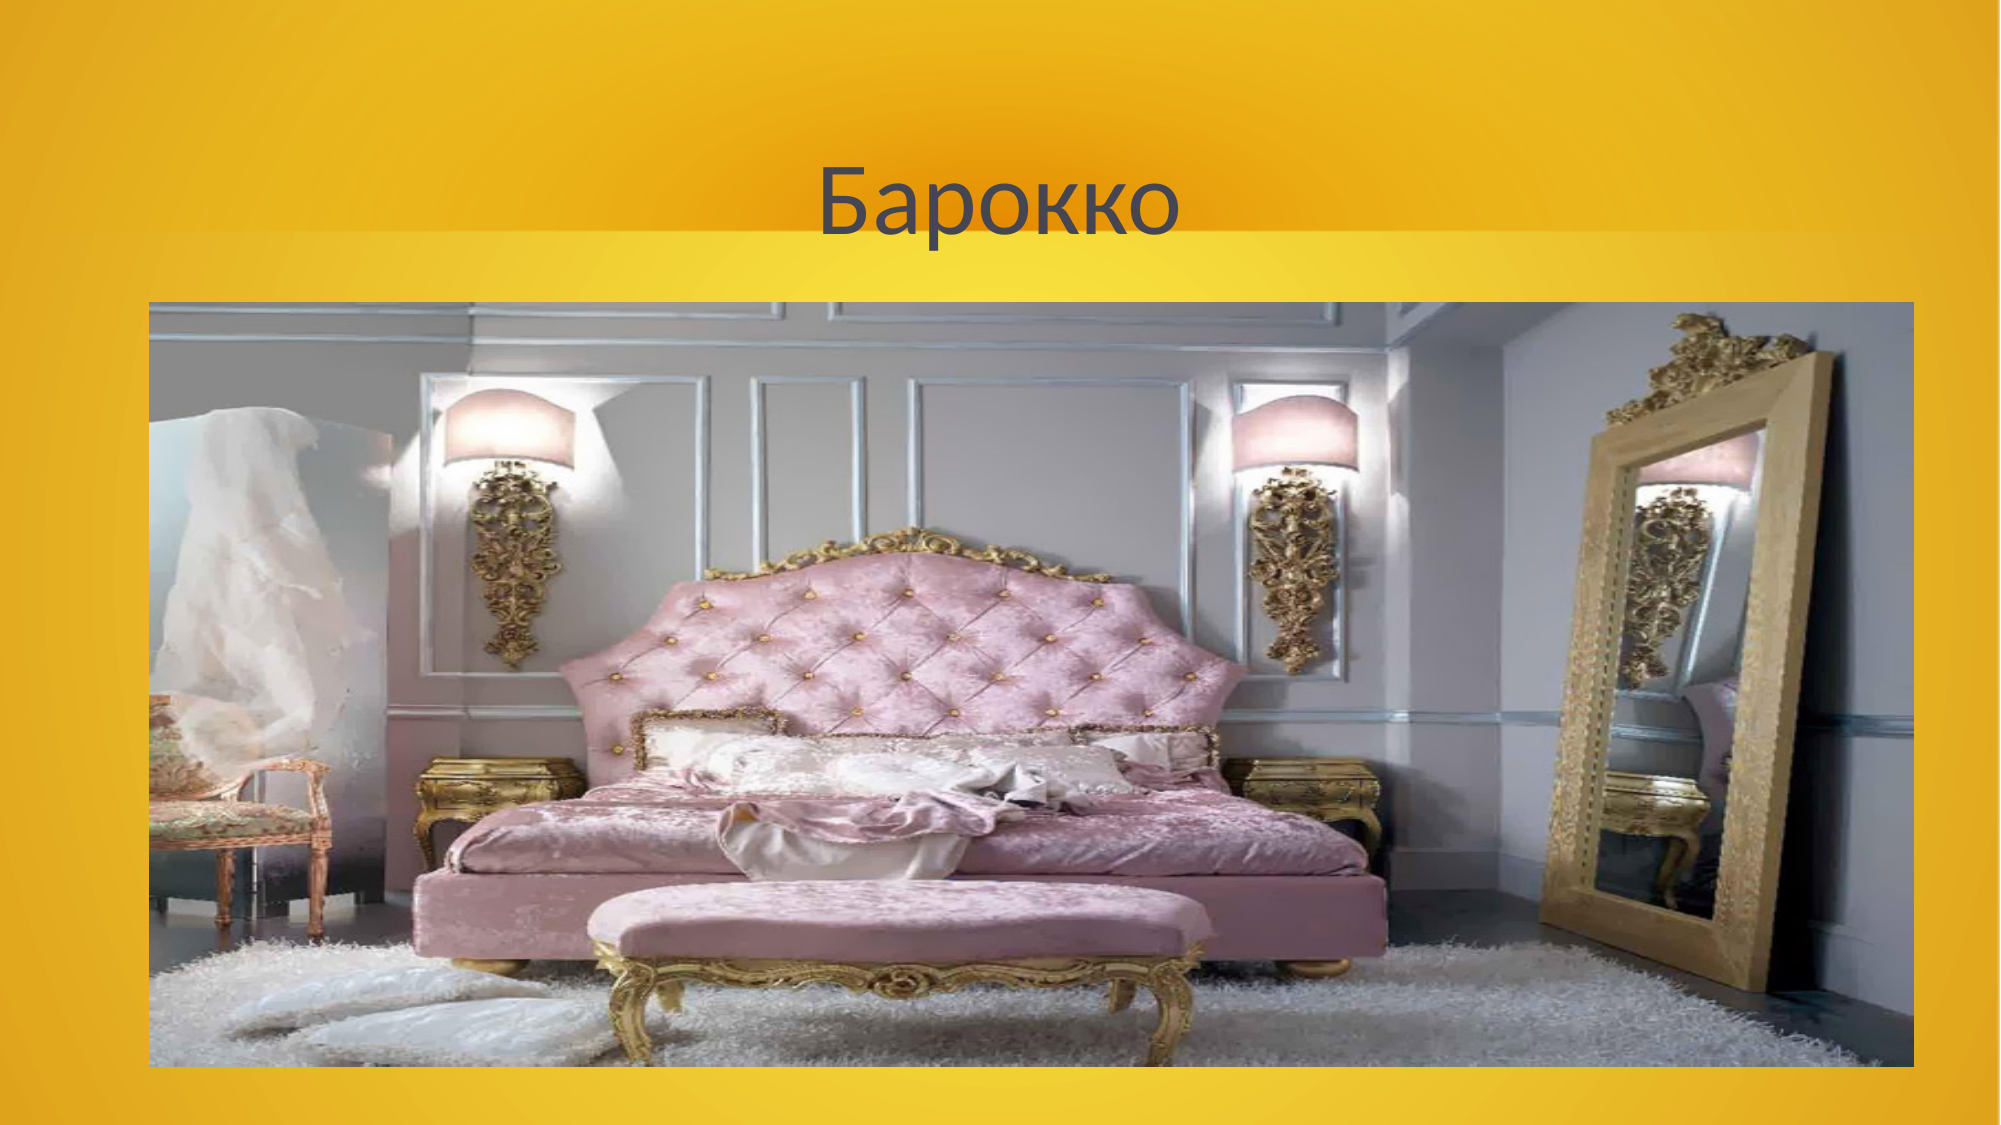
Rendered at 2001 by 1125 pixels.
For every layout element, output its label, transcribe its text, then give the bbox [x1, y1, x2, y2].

text_box Барокко [99, 115, 1900, 256]
picture [0, 0, 2000, 1125]
